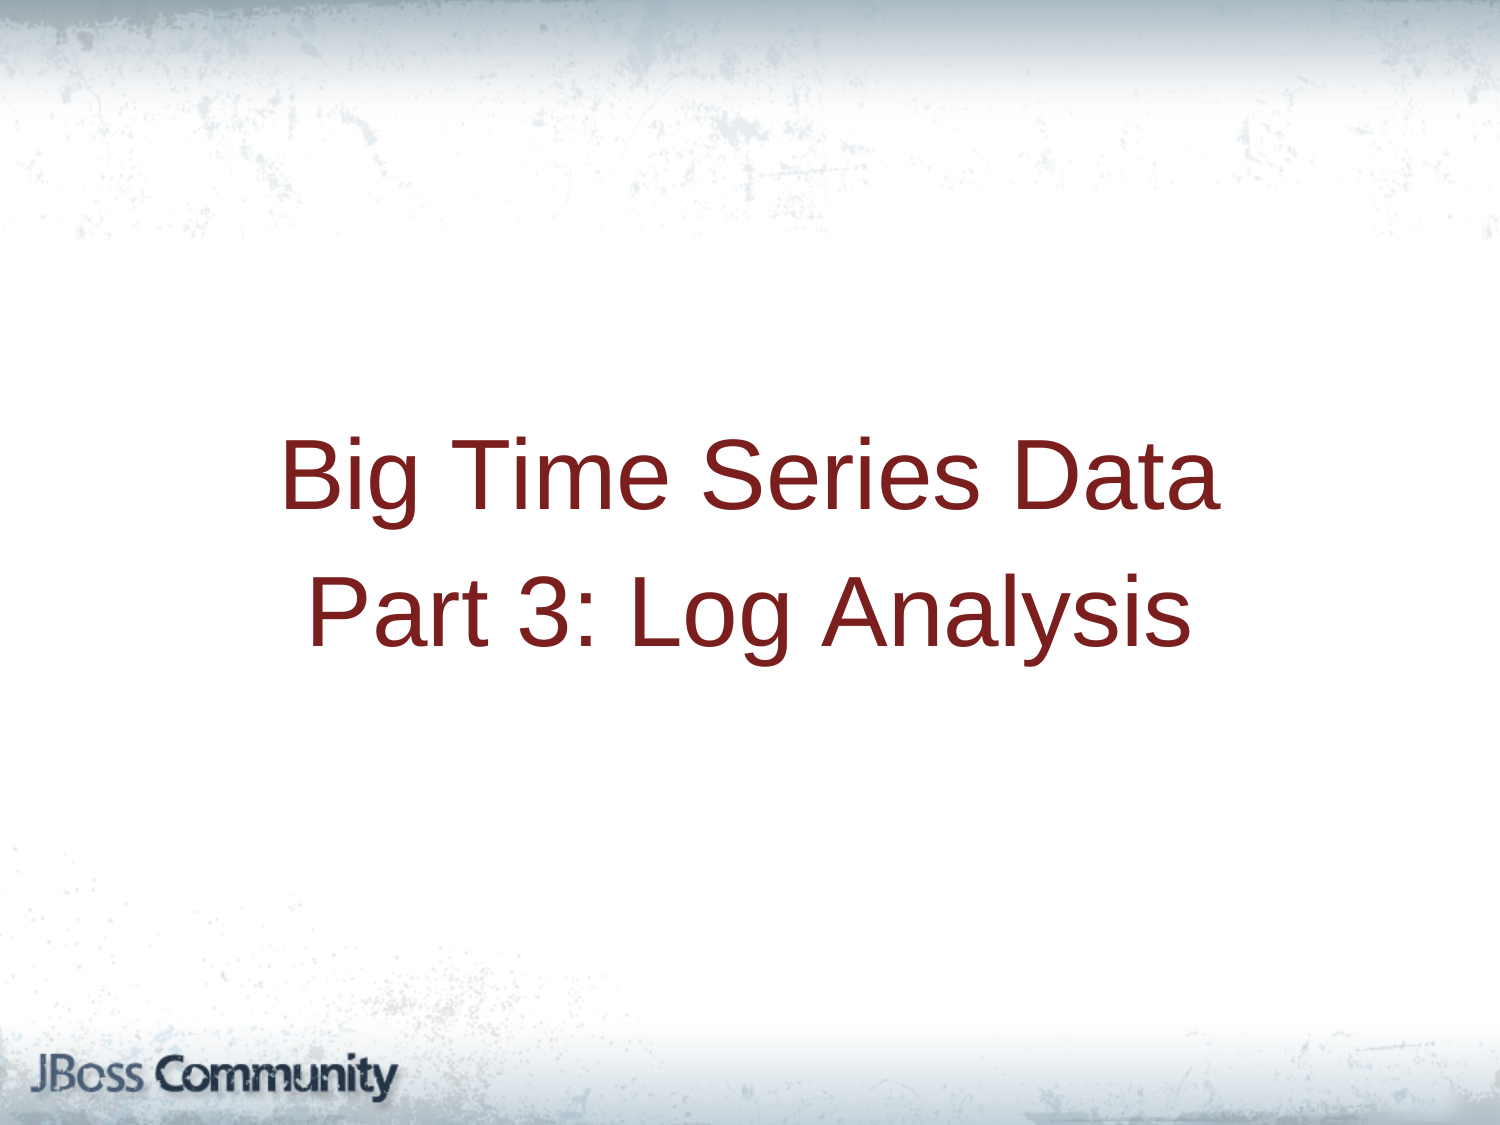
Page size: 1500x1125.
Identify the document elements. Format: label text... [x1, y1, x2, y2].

subtitle Big Time Series Data Part 3: Log Analysis [112, 76, 1388, 1001]
picture [0, 0, 1500, 1125]
